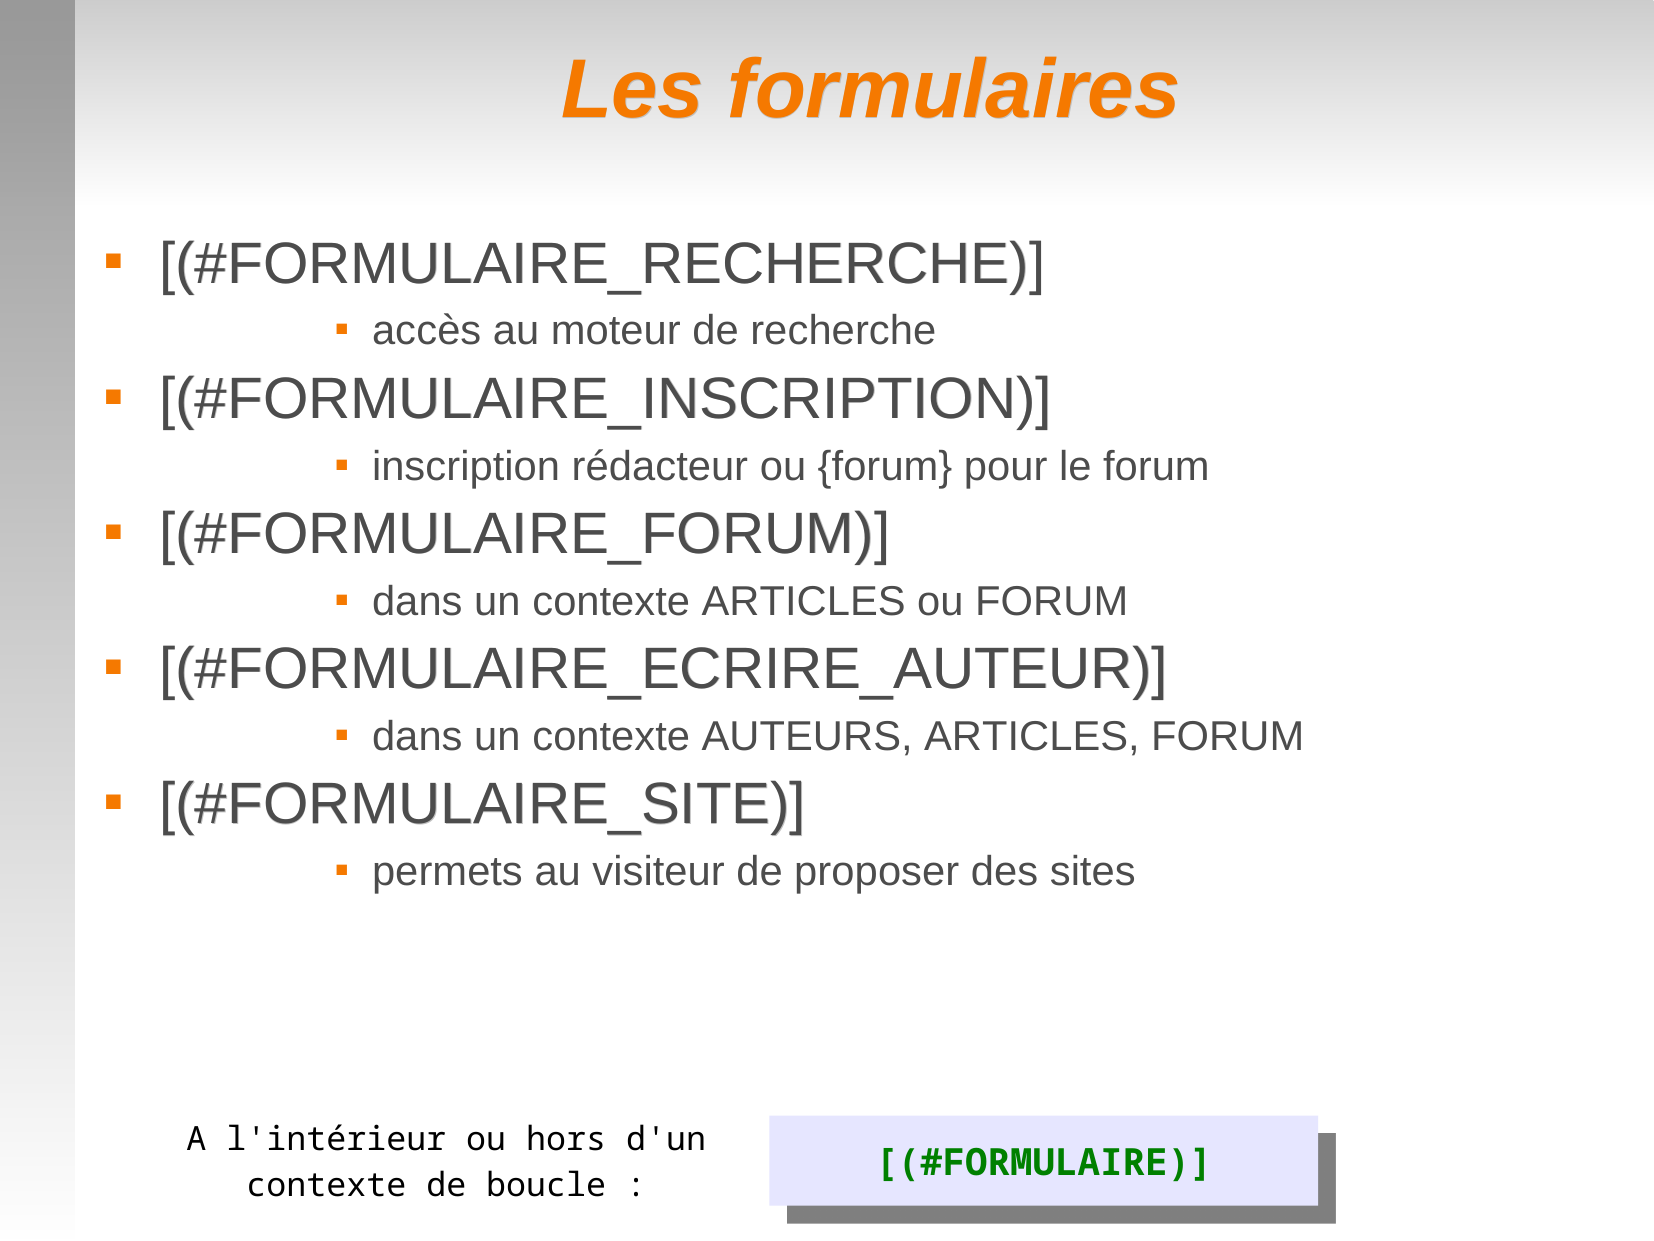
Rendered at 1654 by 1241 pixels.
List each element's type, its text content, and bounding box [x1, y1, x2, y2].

text_box A l'intérieur ou hors d'un contexte de boucle : [131, 1107, 762, 1210]
list [(#FORMULAIRE_RECHERCHE)] accès au moteur de recherche [(#FORMULAIRE_INSCRIPTION)] inscription rédacteur ou {forum} pour le forum [(#FORMULAIRE_FORUM)] dans un contexte ARTICLES ou FORUM [(#FORMULAIRE_ECRIRE_AUTEUR)] dans un contexte AUTEURS, ARTICLES, FORUM [(#FORMULAIRE_SITE)] permets au visiteur de proposer des sites [88, 230, 1625, 1049]
title Les formulaires [88, 0, 1654, 178]
text_box [(#FORMULAIRE)] [769, 1115, 1319, 1202]
